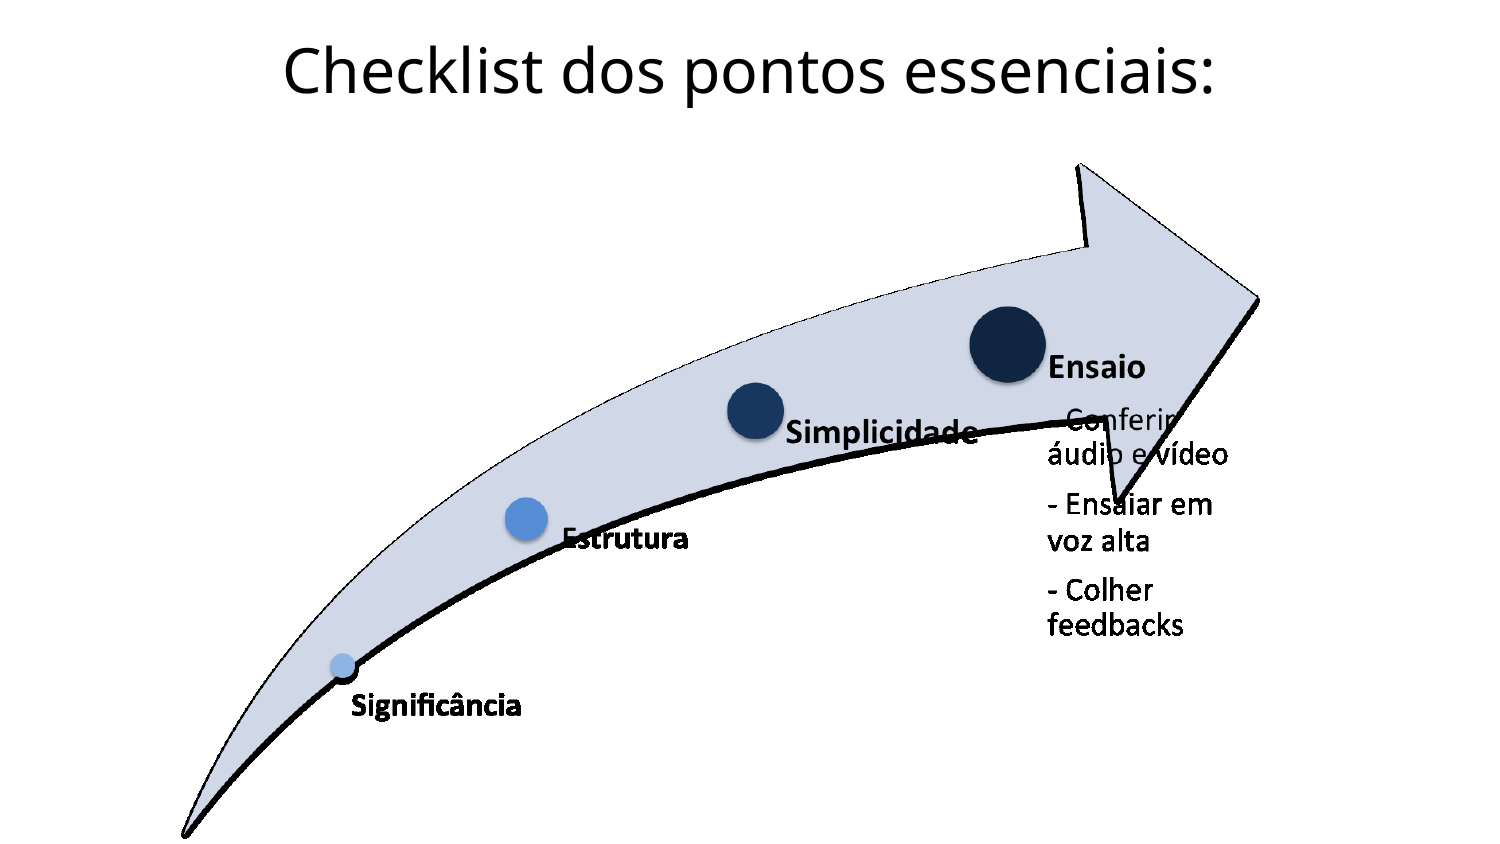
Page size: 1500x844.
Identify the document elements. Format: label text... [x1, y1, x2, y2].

picture [178, 135, 1262, 844]
list Checklist dos pontos essenciais: [267, 18, 1252, 118]
